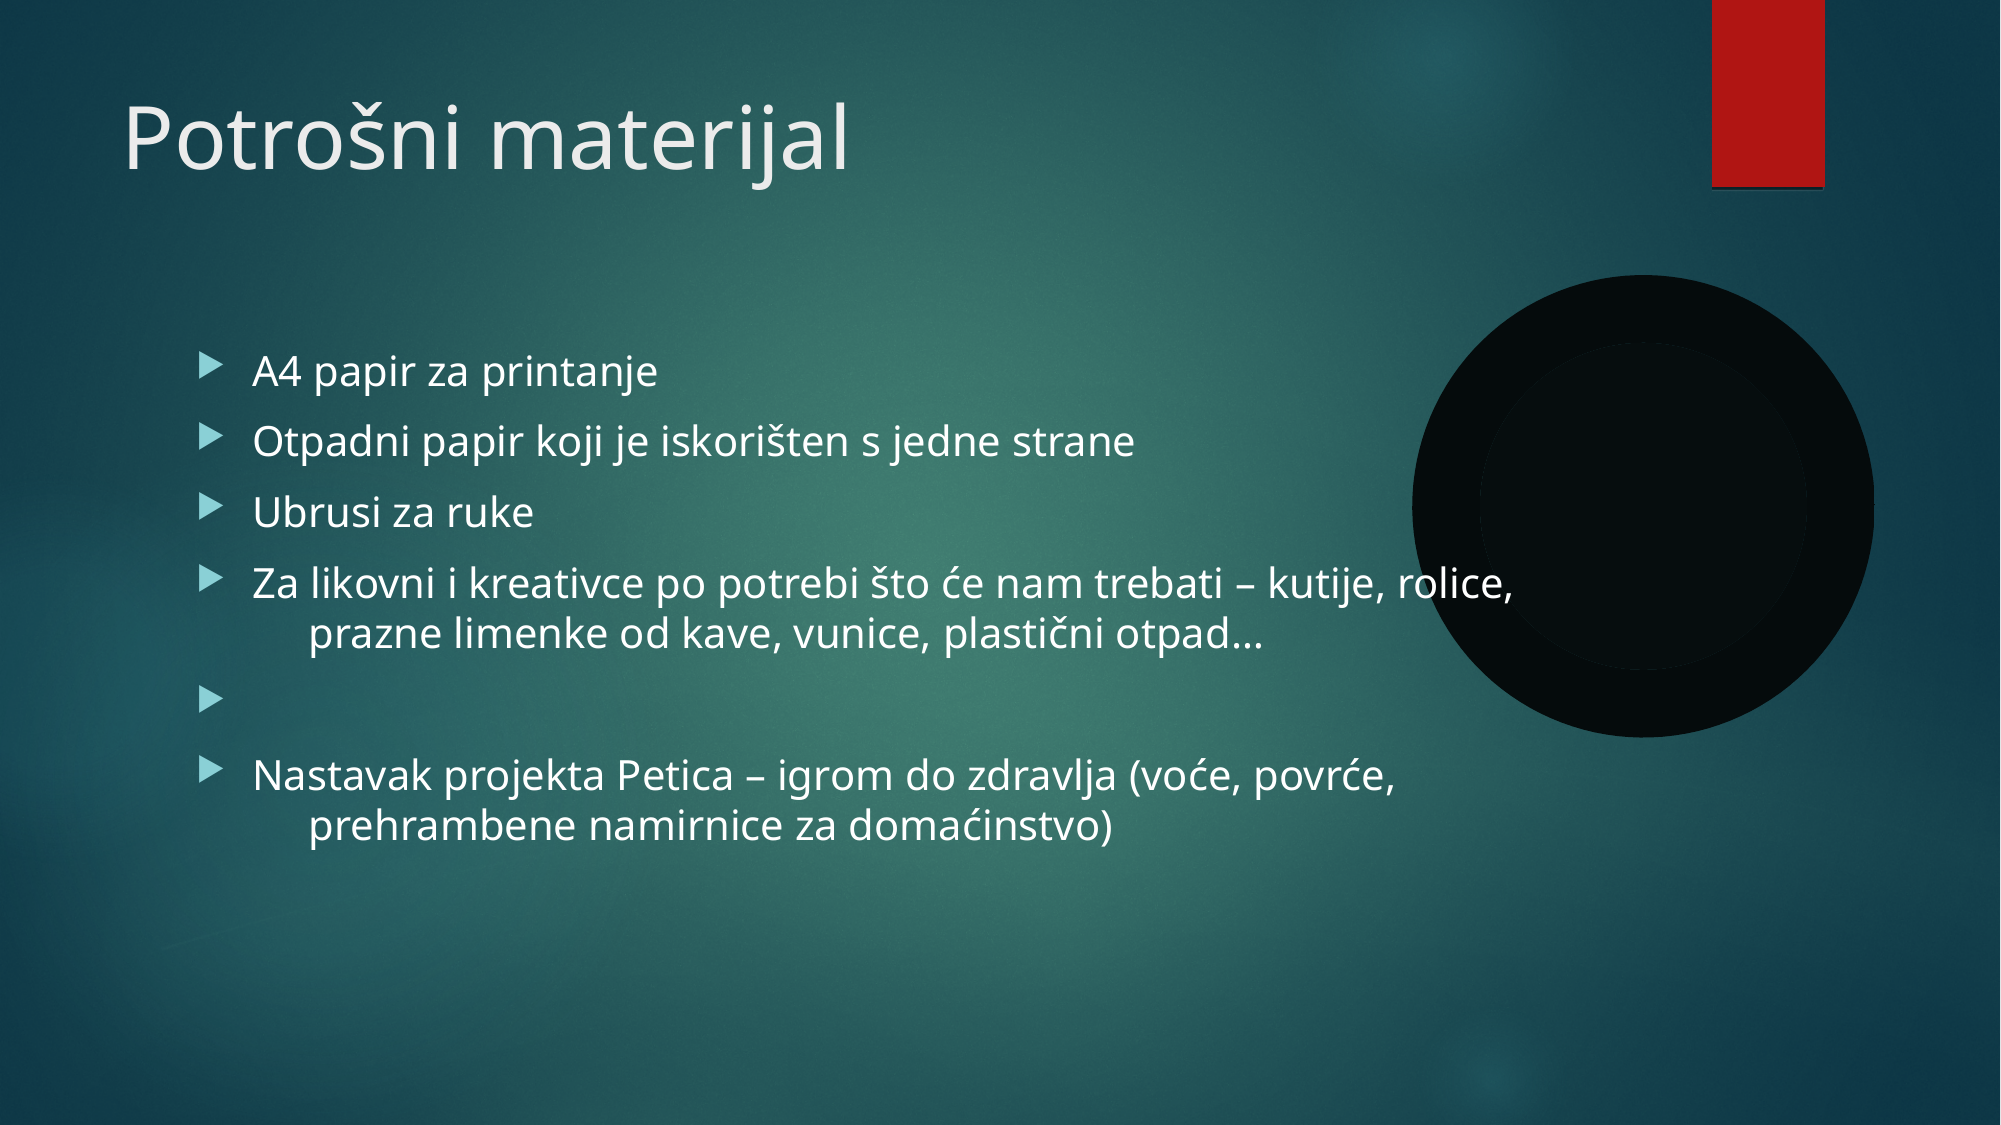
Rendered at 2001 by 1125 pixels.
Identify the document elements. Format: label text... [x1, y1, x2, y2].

title Potrošni materijal [106, 74, 1649, 305]
list A4 papir za printanje Otpadni papir koji je iskorišten s jedne strane Ubrusi za ruke Za likovni i kreativce po potrebi što će nam trebati – kutije, rolice, prazne limenke od kave, vunice, plastični otpad… Nastavak projekta Petica – igrom do zdravlja (voće, povrće, prehrambene namirnice za domaćinstvo) [181, 336, 1649, 1026]
